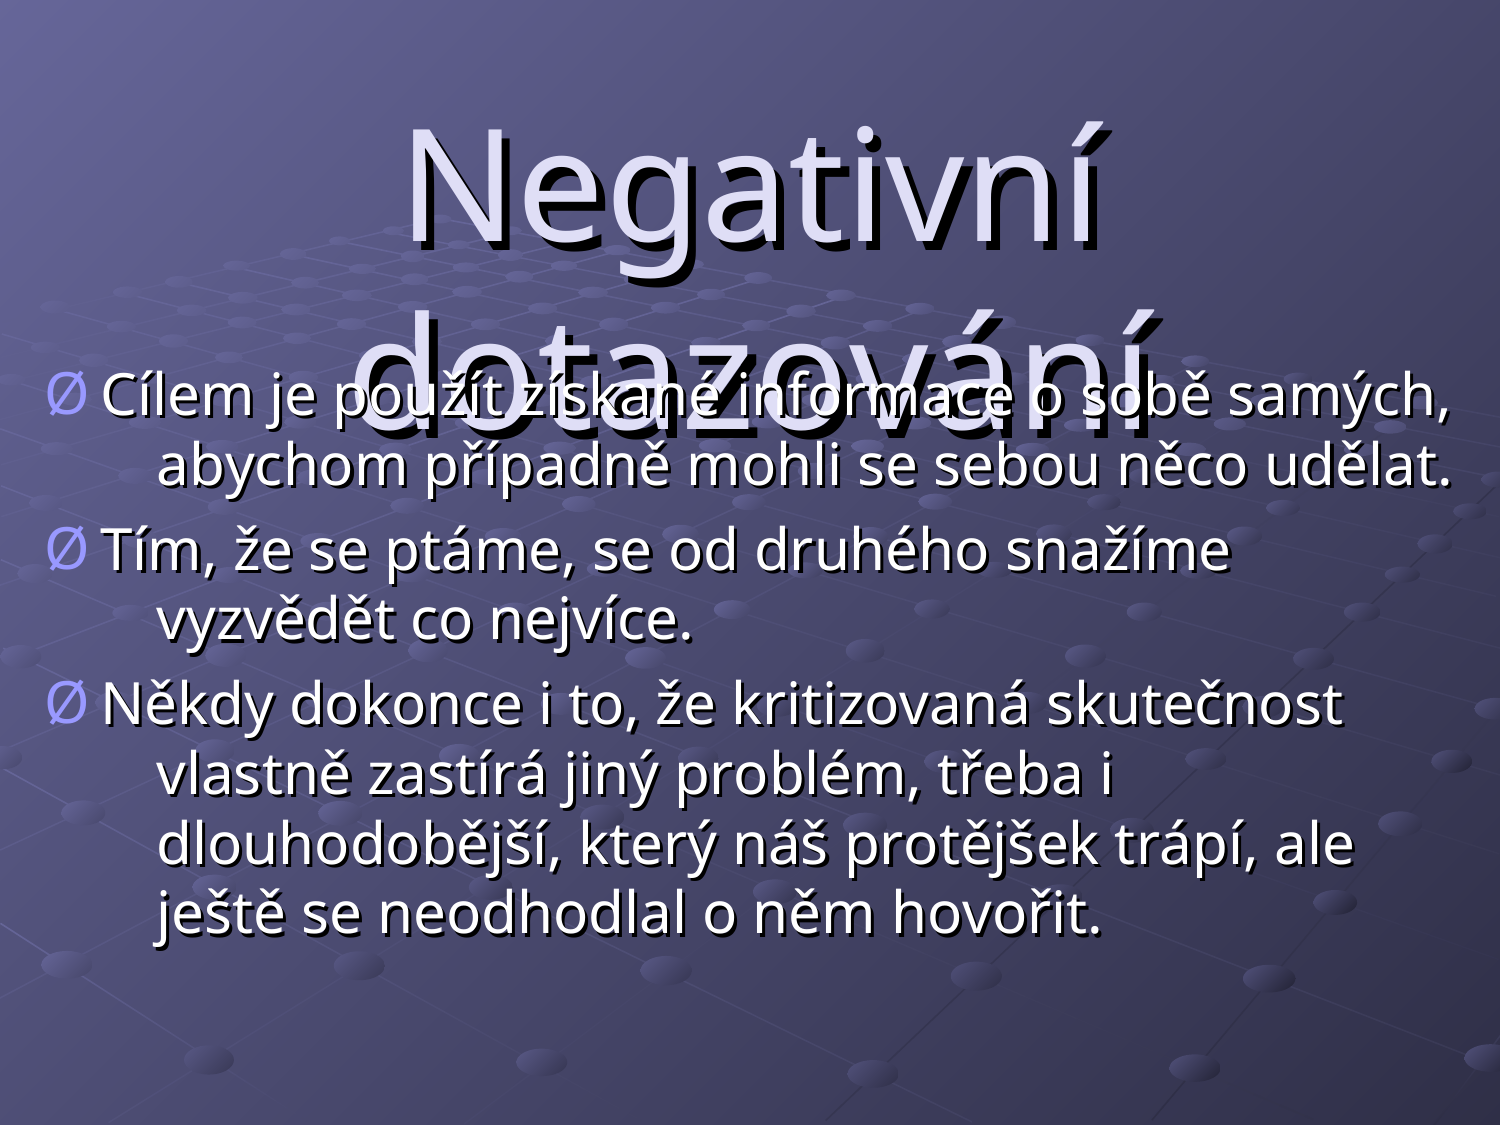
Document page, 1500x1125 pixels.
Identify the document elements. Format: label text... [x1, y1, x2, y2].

list Cílem je použít získané informace o sobě samých, abychom případně mohli se sebou něco udělat. Tím, že se ptáme, se od druhého snažíme vyzvědět co nejvíce. Někdy dokonce i to, že kritizovaná skutečnost vlastně zastírá jiný problém, třeba i dlouhodobější, který náš protějšek trápí, ale ještě se neodhodlal o něm hovořit. [29, 350, 1471, 1094]
title Negativní dotazování [0, 78, 1500, 266]
